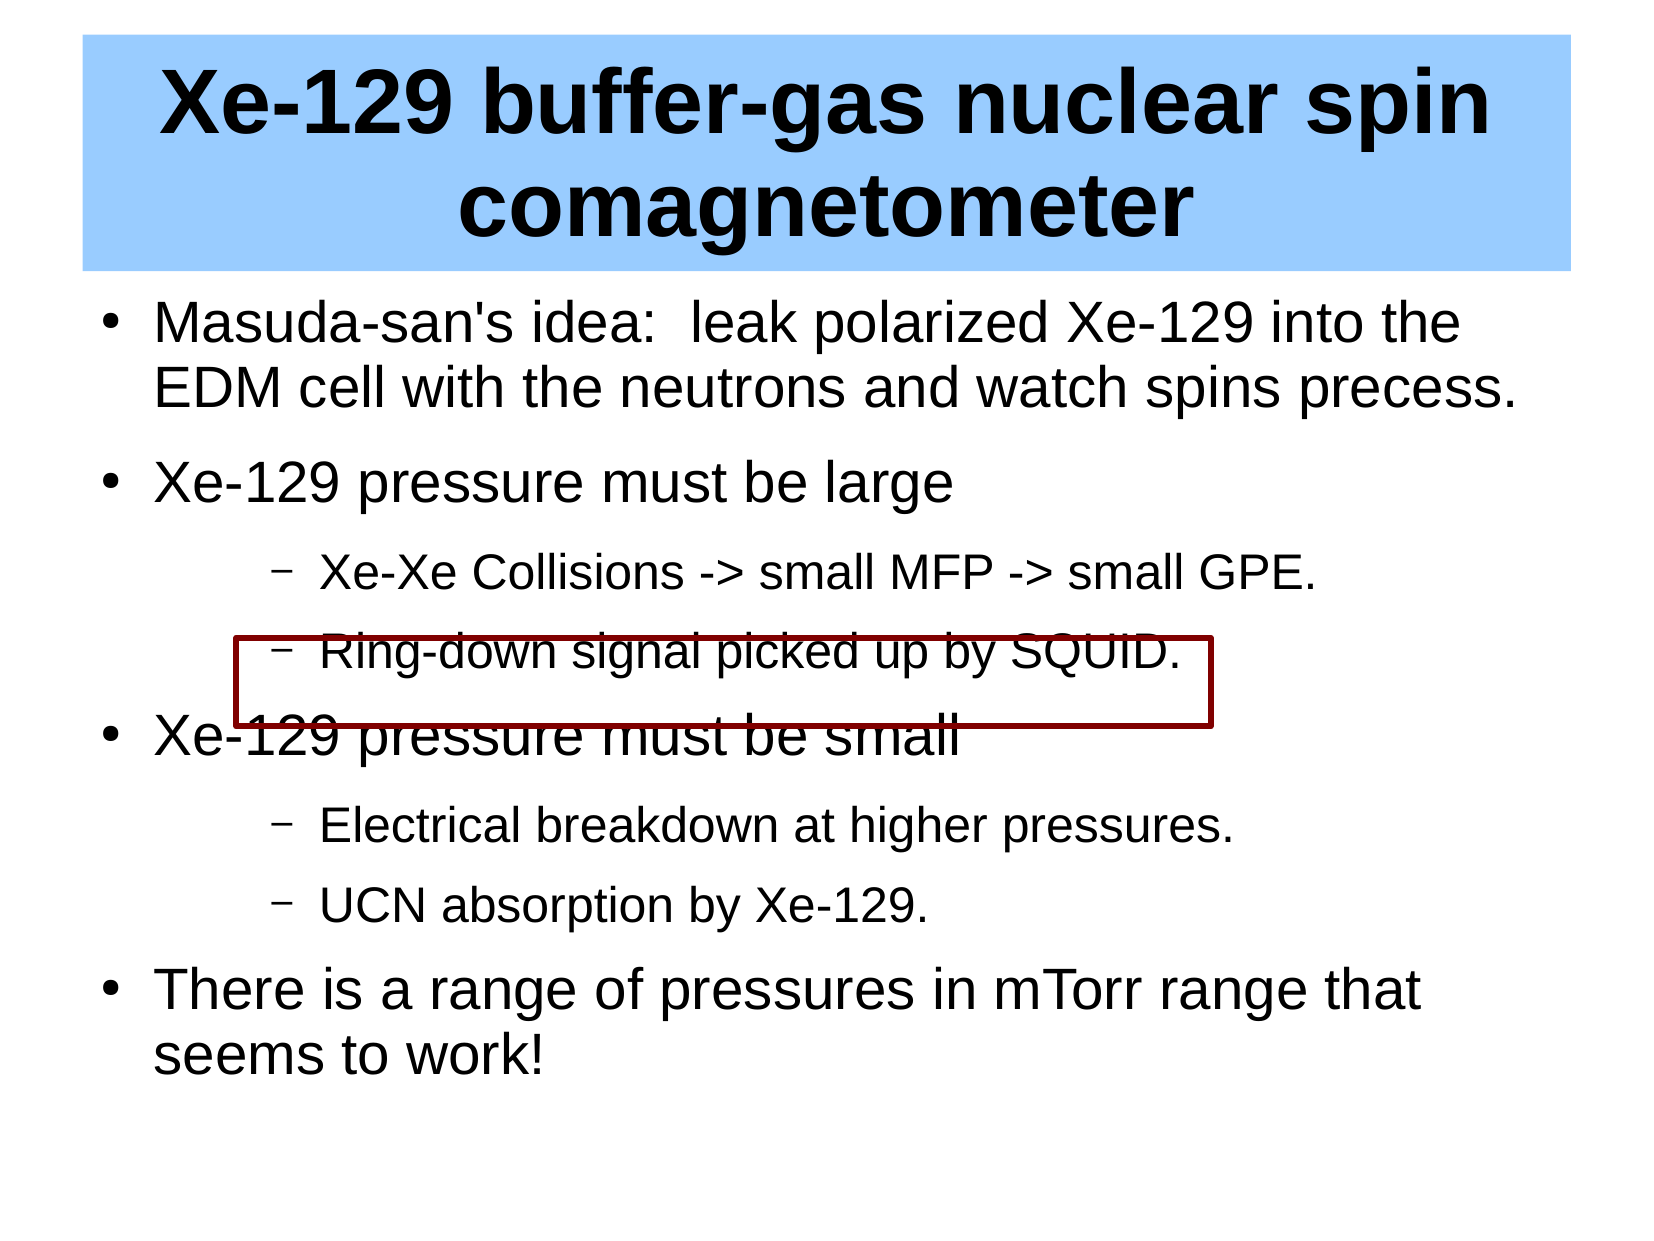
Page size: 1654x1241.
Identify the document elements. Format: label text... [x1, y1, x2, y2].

list Masuda-san's idea: leak polarized Xe-129 into the EDM cell with the neutrons and watch spins precess. Xe-129 pressure must be large Xe-Xe Collisions -> small MFP -> small GPE. Ring-down signal picked up by SQUID. Xe-129 pressure must be small Electrical breakdown at higher pressures. UCN absorption by Xe-129. There is a range of pressures in mTorr range that seems to work! [82, 290, 1571, 1157]
title Xe-129 buffer-gas nuclear spin comagnetometer [82, 34, 1571, 272]
